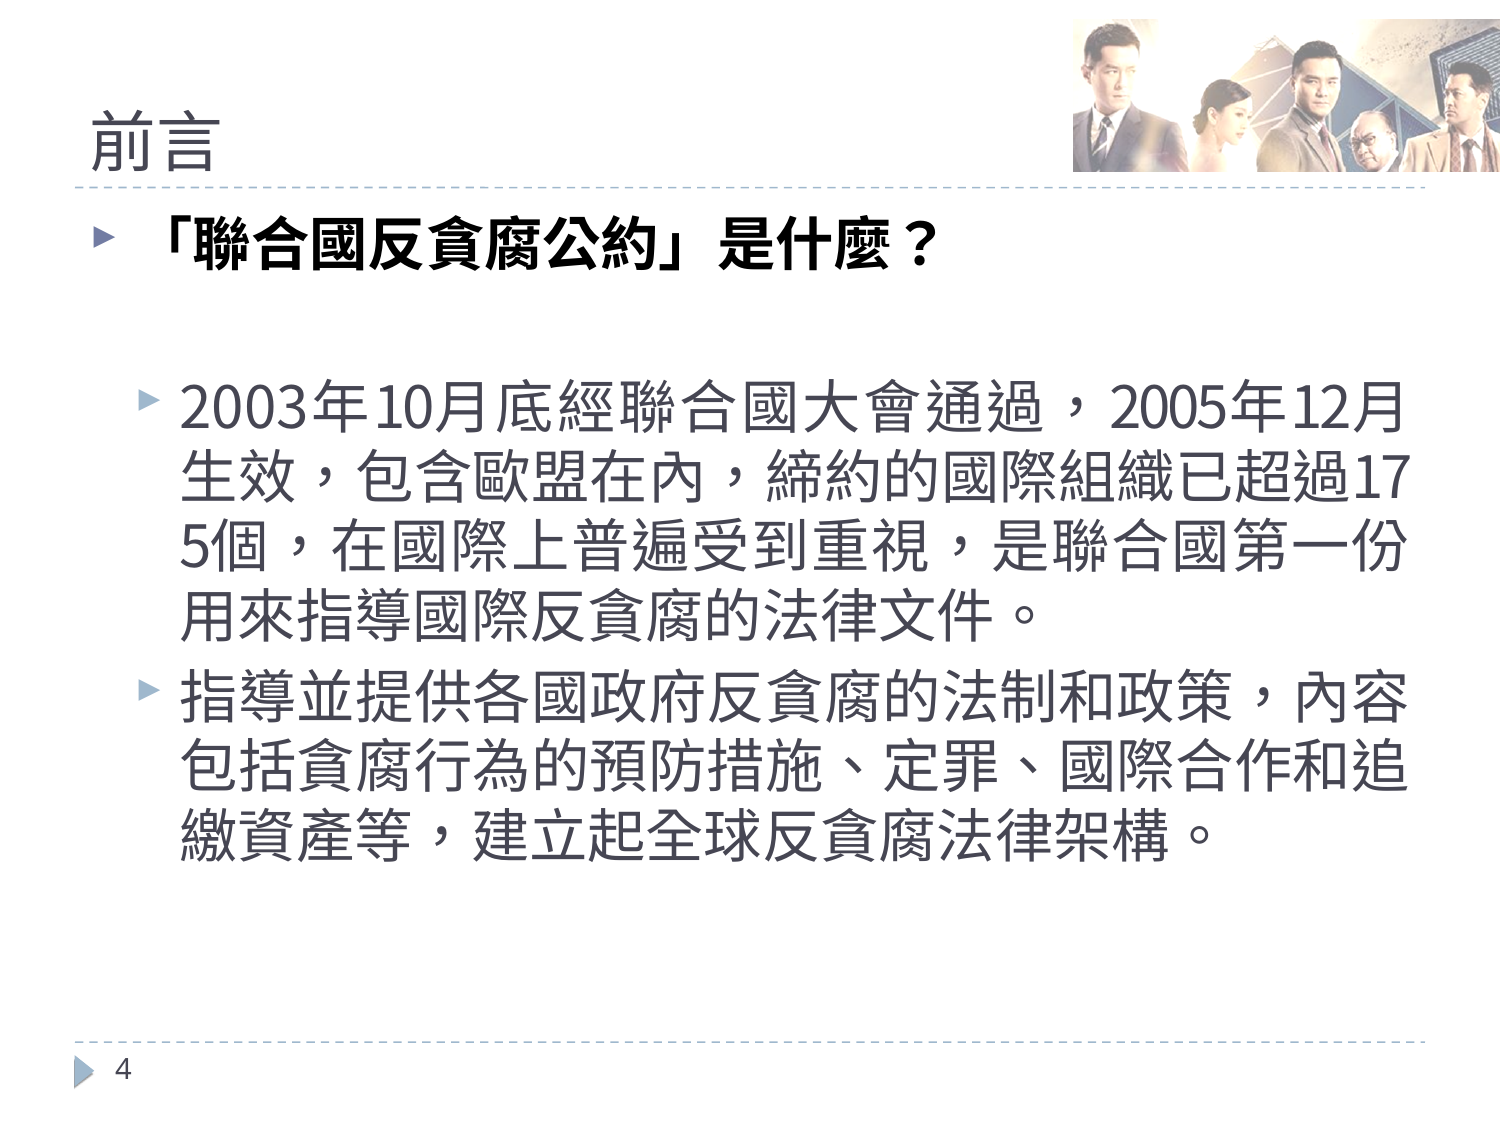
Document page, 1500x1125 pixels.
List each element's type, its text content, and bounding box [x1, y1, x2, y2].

slide_number <編號> [100, 1042, 426, 1103]
title 前言 [75, 24, 1425, 188]
list 「聯合國反貪腐公約」是什麼？ 2003年10月底經聯合國大會通過，2005年12月生效，包含歐盟在內，締約的國際組織已超過175個，在國際上普遍受到重視，是聯合國第一份用來指導國際反貪腐的法律文件。 指導並提供各國政府反貪腐的法制和政策，內容包括貪腐行為的預防措施、定罪、國際合作和追繳資產等，建立起全球反貪腐法律架構。 [75, 200, 1425, 1010]
picture [1073, 19, 1500, 172]
